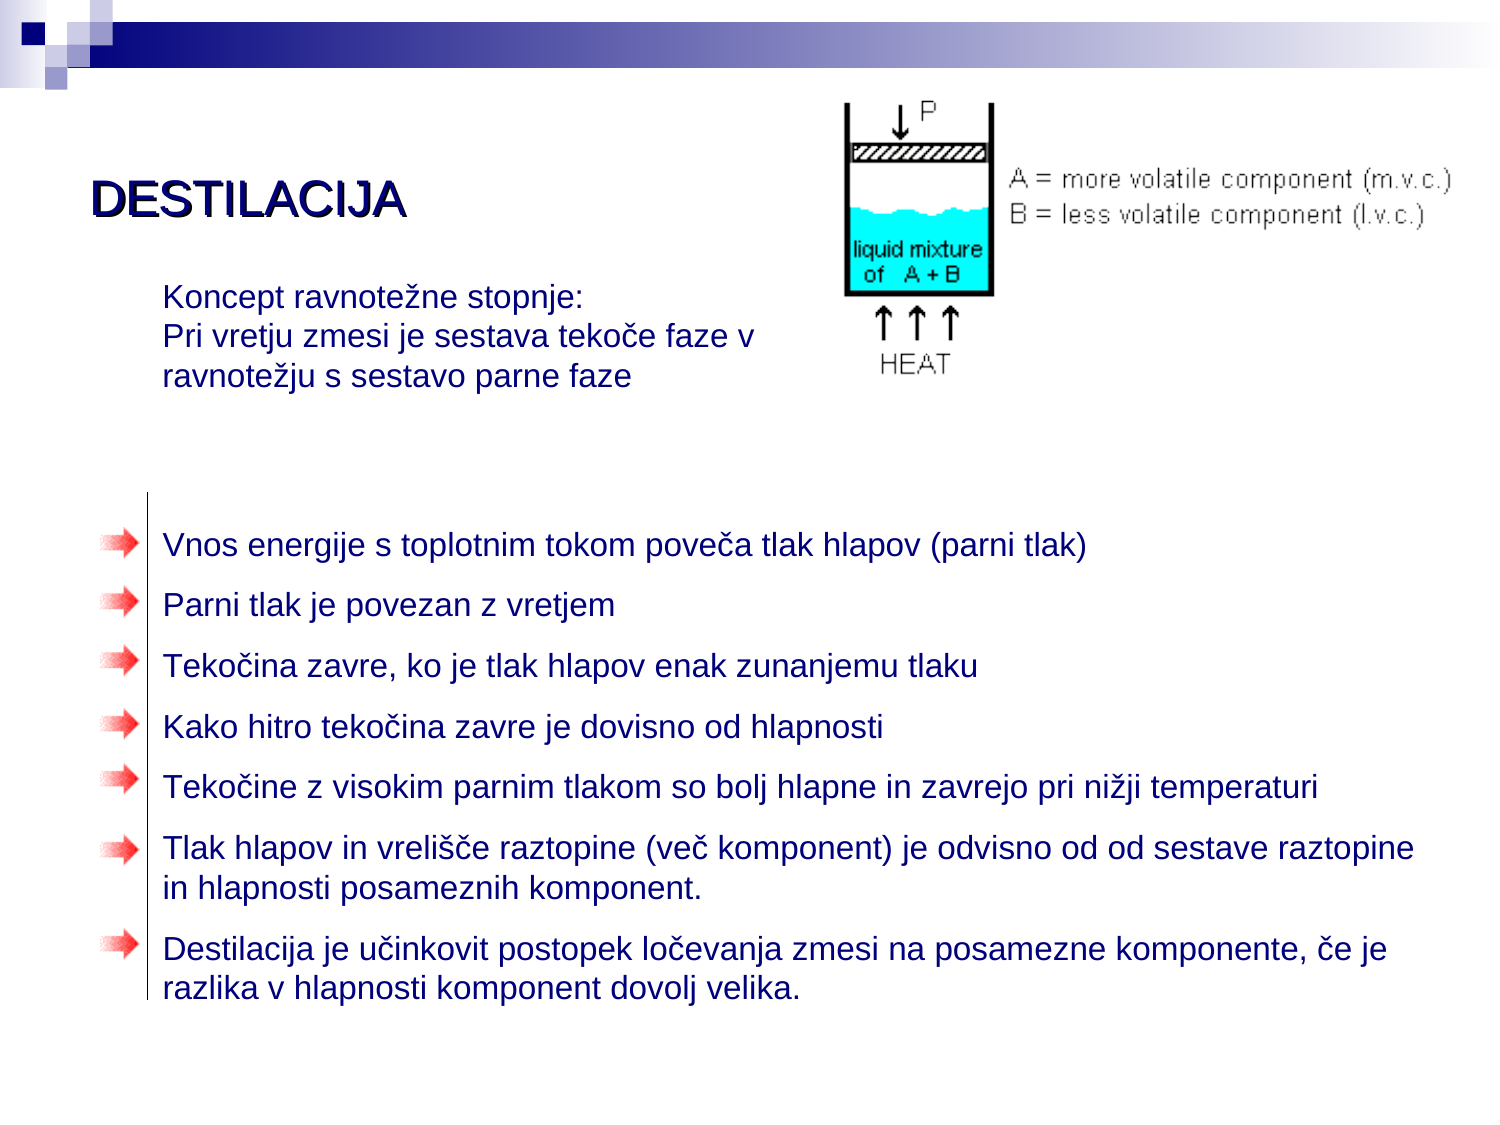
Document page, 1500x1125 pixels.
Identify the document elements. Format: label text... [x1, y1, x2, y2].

picture [100, 644, 140, 677]
picture [832, 78, 1459, 381]
text_box DESTILACIJA [75, 115, 1010, 233]
picture [100, 527, 140, 559]
text_box Koncept ravnotežne stopnje: Pri vretju zmesi je sestava tekoče faze v ravnotežju s sestavo parne faze [147, 267, 821, 403]
picture [100, 928, 140, 960]
picture [100, 585, 140, 618]
picture [100, 708, 140, 740]
picture [100, 834, 140, 866]
text_box Vnos energije s toplotnim tokom poveča tlak hlapov (parni tlak) Parni tlak je povezan z vretjem Tekočina zavre, ko je tlak hlapov enak zunanjemu tlaku Kako hitro tekočina zavre je dovisno od hlapnosti Tekočine z visokim parnim tlakom so bolj hlapne in zavrejo pri nižji temperaturi Tlak hlapov in vrelišče raztopine (več komponent) je odvisno od od sestave raztopine in hlapnosti posameznih komponent. Destilacija je učinkovit postopek ločevanja zmesi na posamezne komponente, če je razlika v hlapnosti komponent dovolj velika. [147, 515, 1447, 1015]
picture [100, 763, 140, 795]
